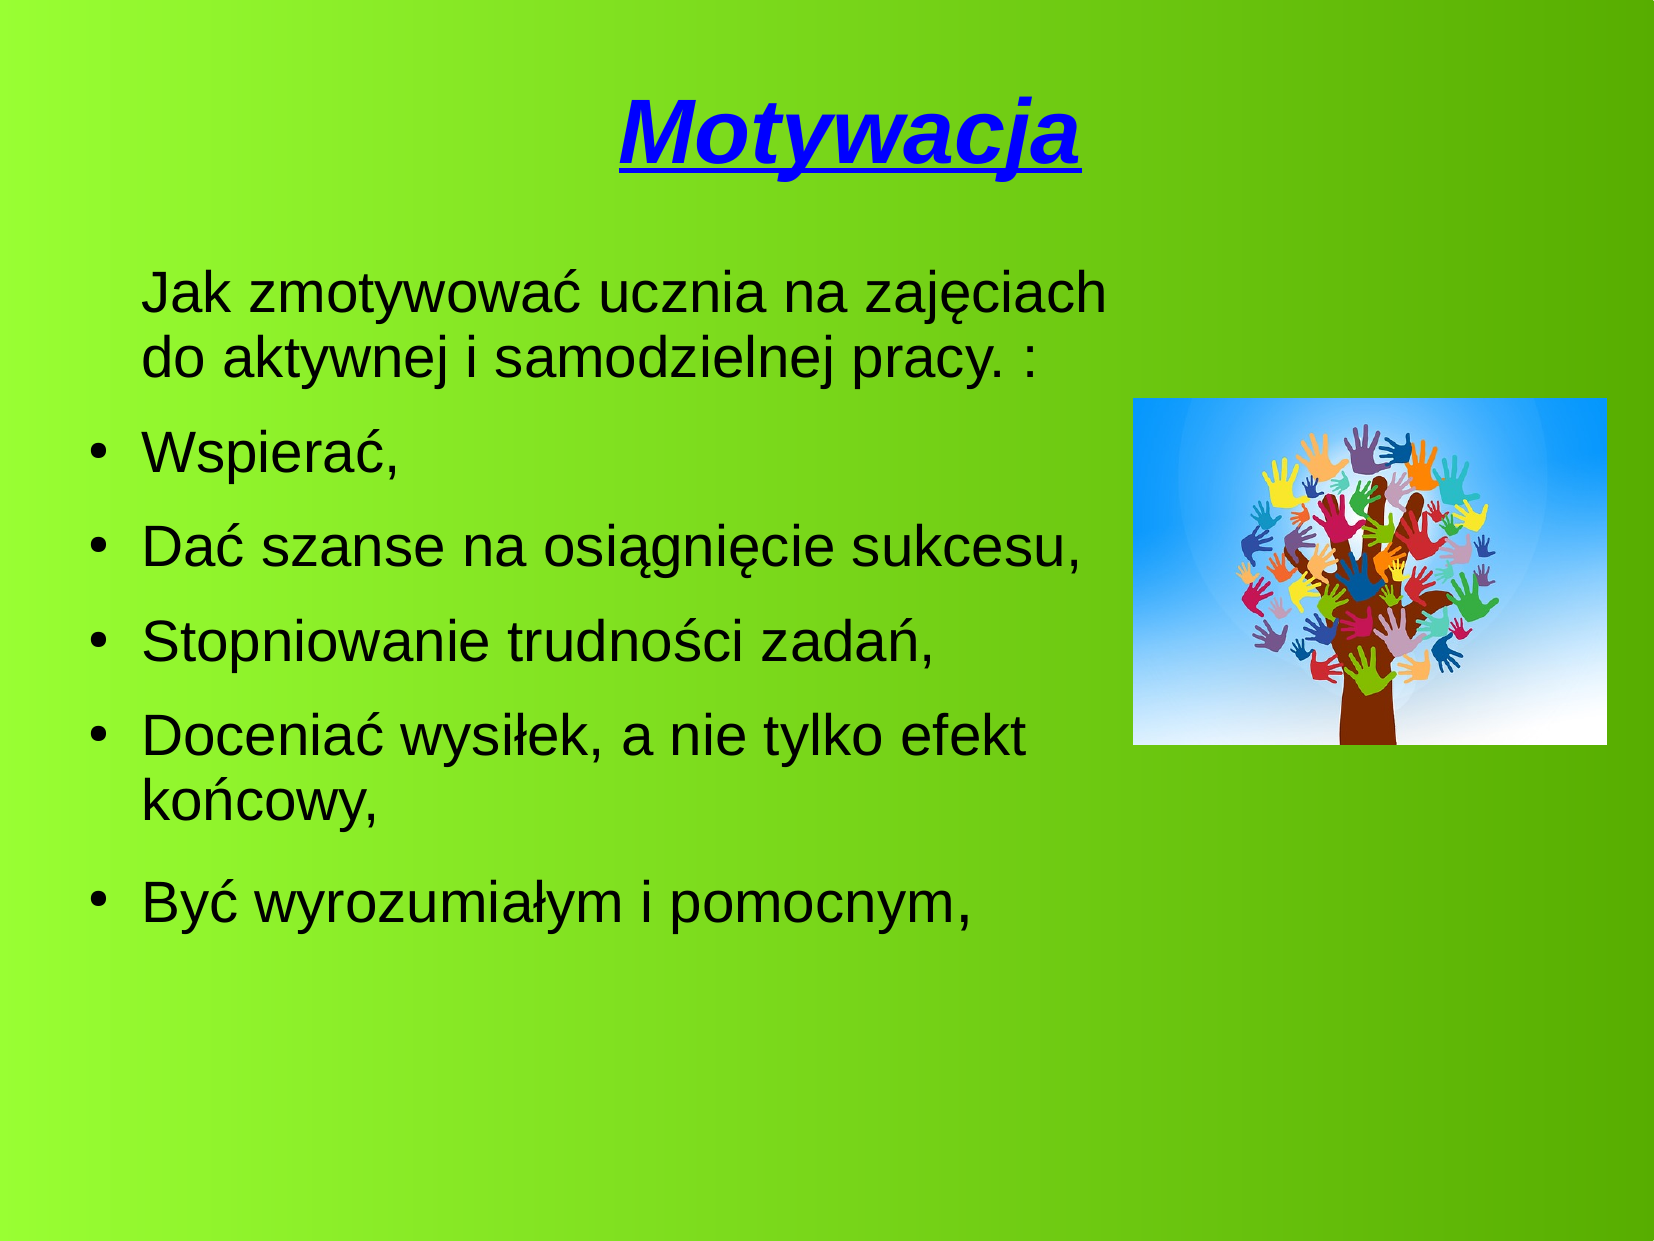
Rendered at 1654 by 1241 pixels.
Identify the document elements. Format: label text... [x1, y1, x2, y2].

list Jak zmotywować ucznia na zajęciach do aktywnej i samodzielnej pracy. : Wspierać, Dać szanse na osiągnięcie sukcesu, Stopniowanie trudności zadań, Doceniać wysiłek, a nie tylko efekt końcowy, Być wyrozumiałym i pomocnym, [70, 259, 1134, 1010]
title Motywacja [248, 38, 1453, 398]
picture [1133, 398, 1607, 745]
